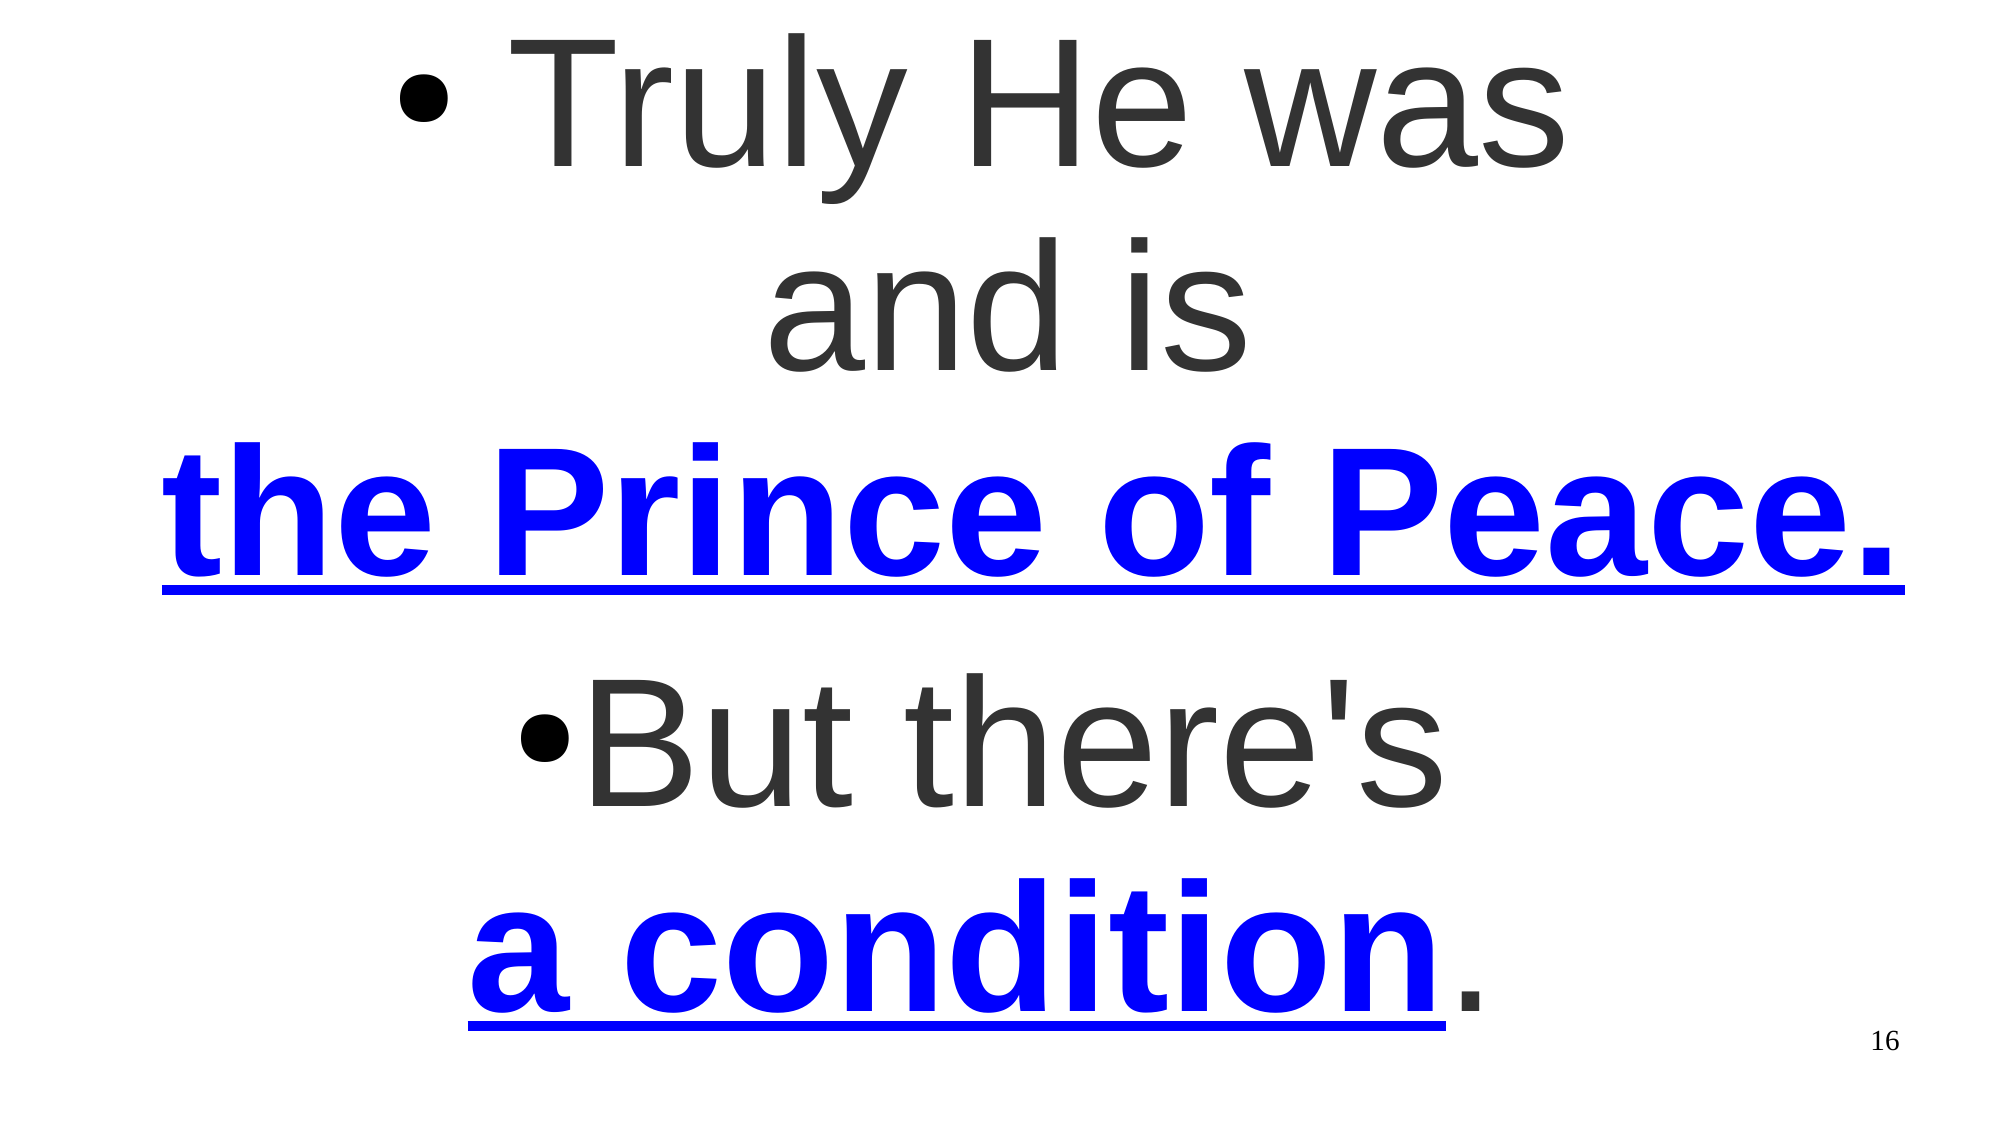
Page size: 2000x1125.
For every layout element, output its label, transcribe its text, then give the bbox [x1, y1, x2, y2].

list Truly He was and is the Prince of Peace. But there's a condition. [0, 0, 1996, 1123]
